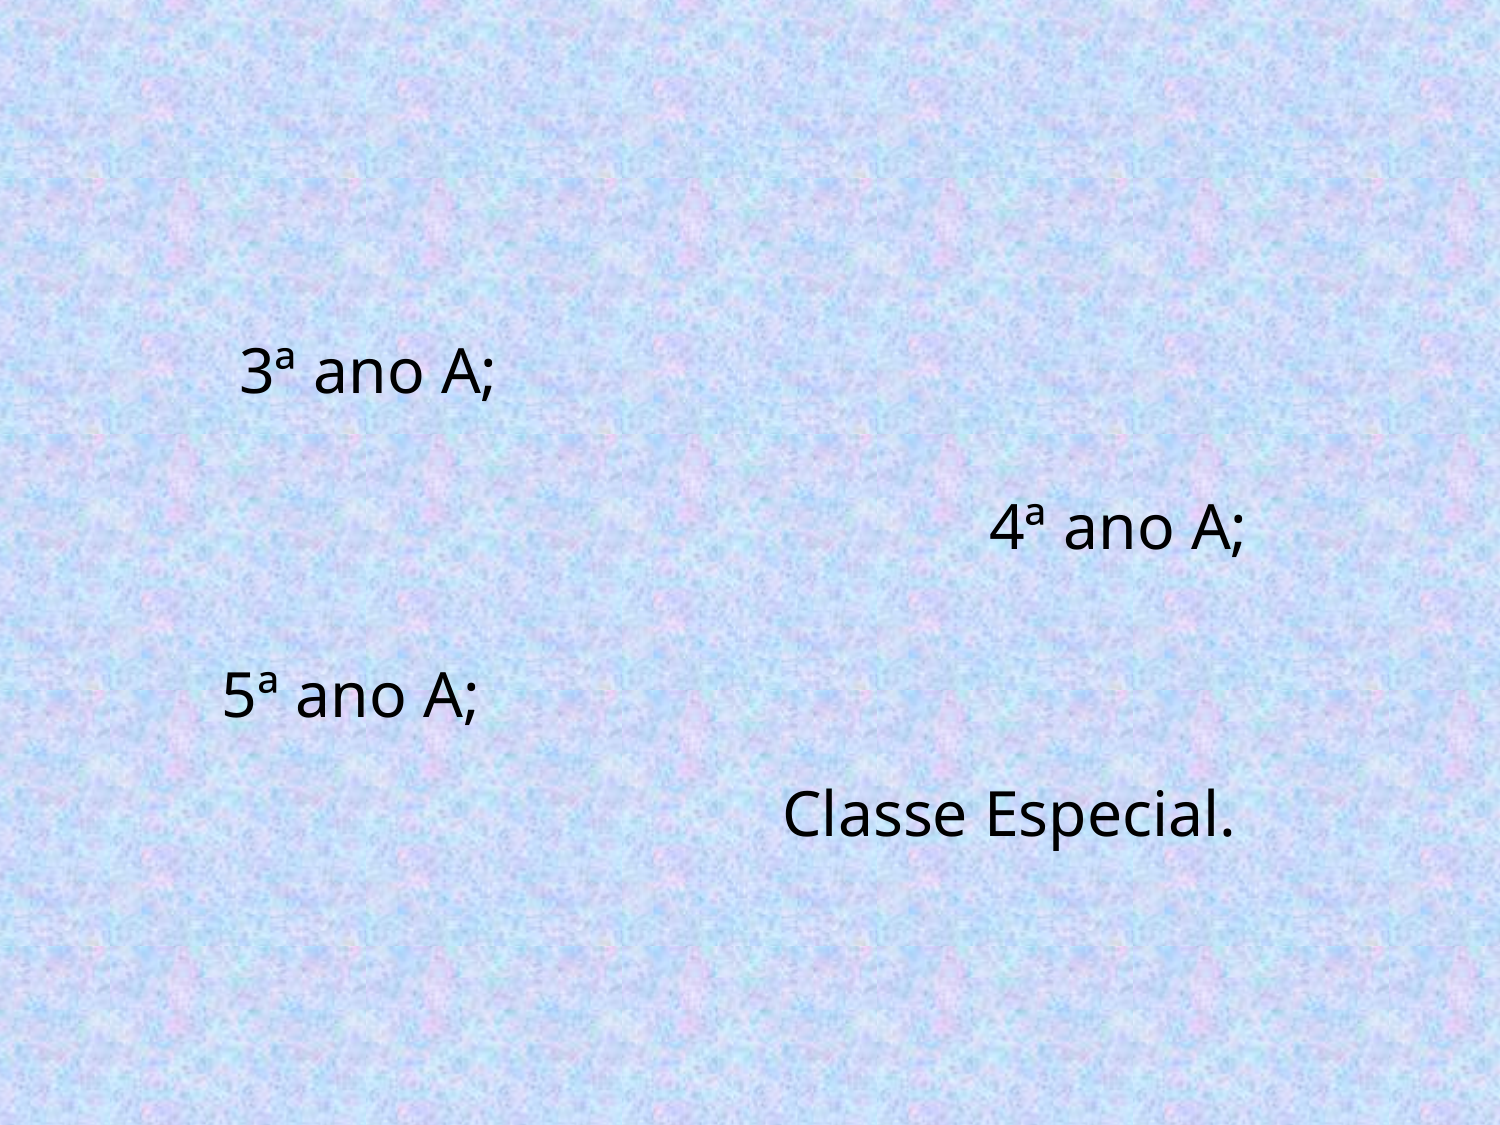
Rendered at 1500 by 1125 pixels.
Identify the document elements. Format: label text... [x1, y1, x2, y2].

text_box Classe Especial. [767, 765, 1400, 857]
text_box 3ª ano A; [224, 323, 591, 414]
text_box 5ª ano A; [206, 647, 573, 739]
text_box 4ª ano A; [974, 479, 1353, 571]
picture [0, 0, 1500, 1125]
